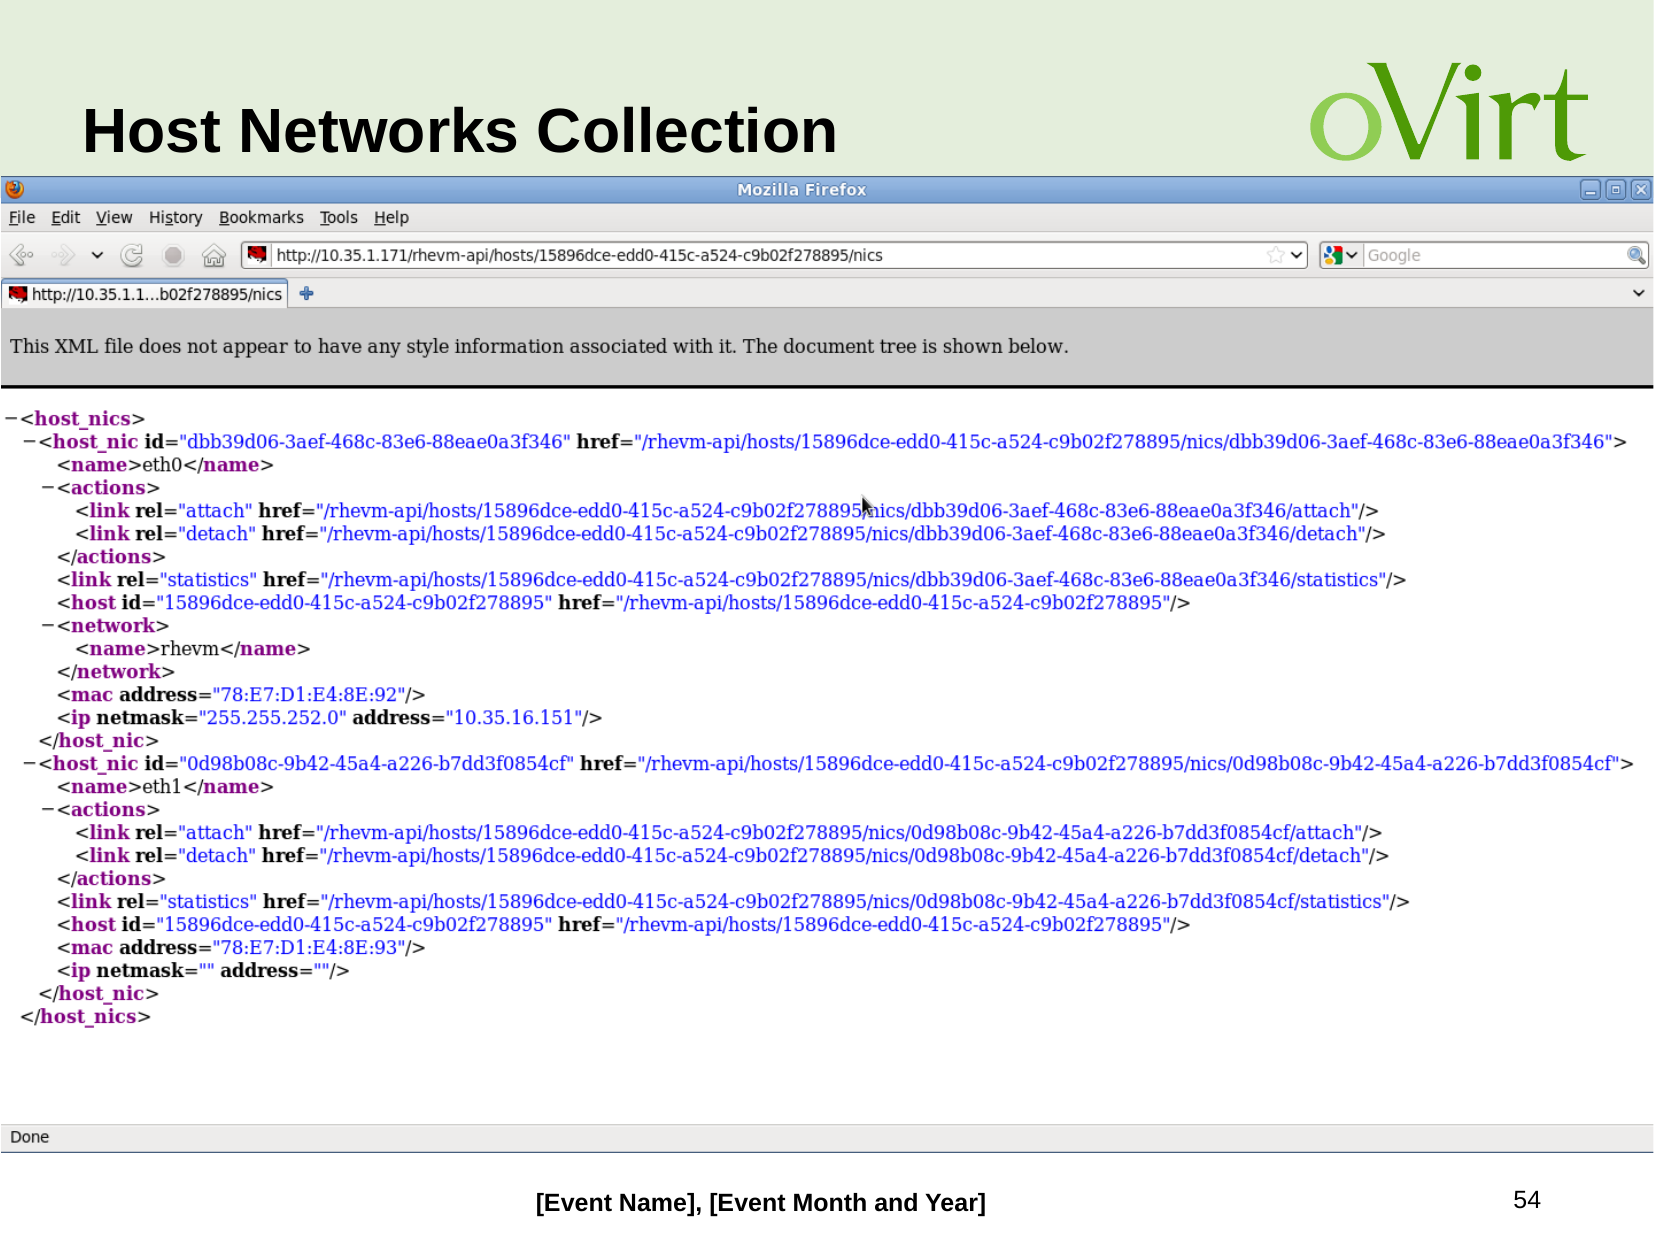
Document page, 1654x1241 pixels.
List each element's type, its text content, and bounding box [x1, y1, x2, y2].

picture [1, 176, 1654, 1153]
title Host Networks Collection [82, 37, 1571, 176]
